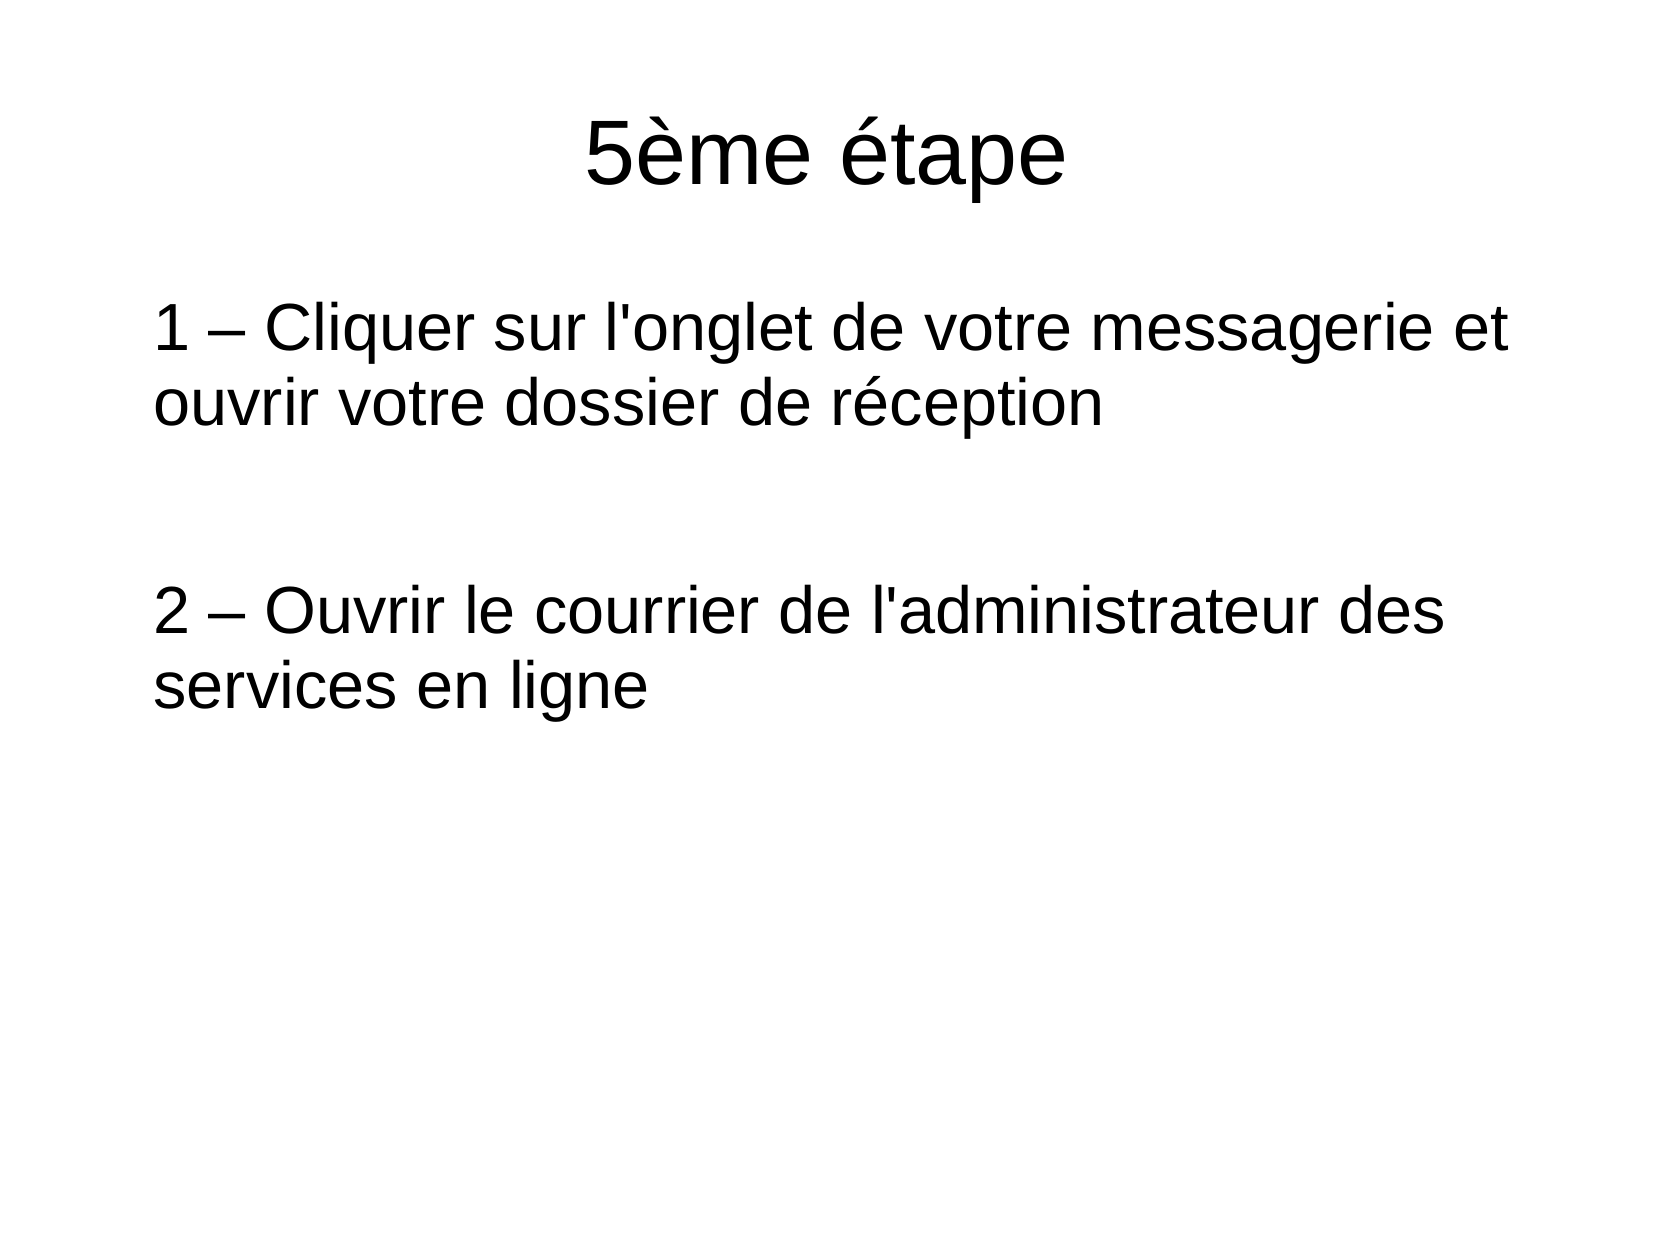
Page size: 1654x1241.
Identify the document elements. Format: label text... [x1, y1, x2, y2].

list 1 – Cliquer sur l'onglet de votre messagerie et ouvrir votre dossier de réception 2 – Ouvrir le courrier de l'administrateur des services en ligne [82, 290, 1571, 1010]
title 5ème étape [82, 49, 1571, 257]
